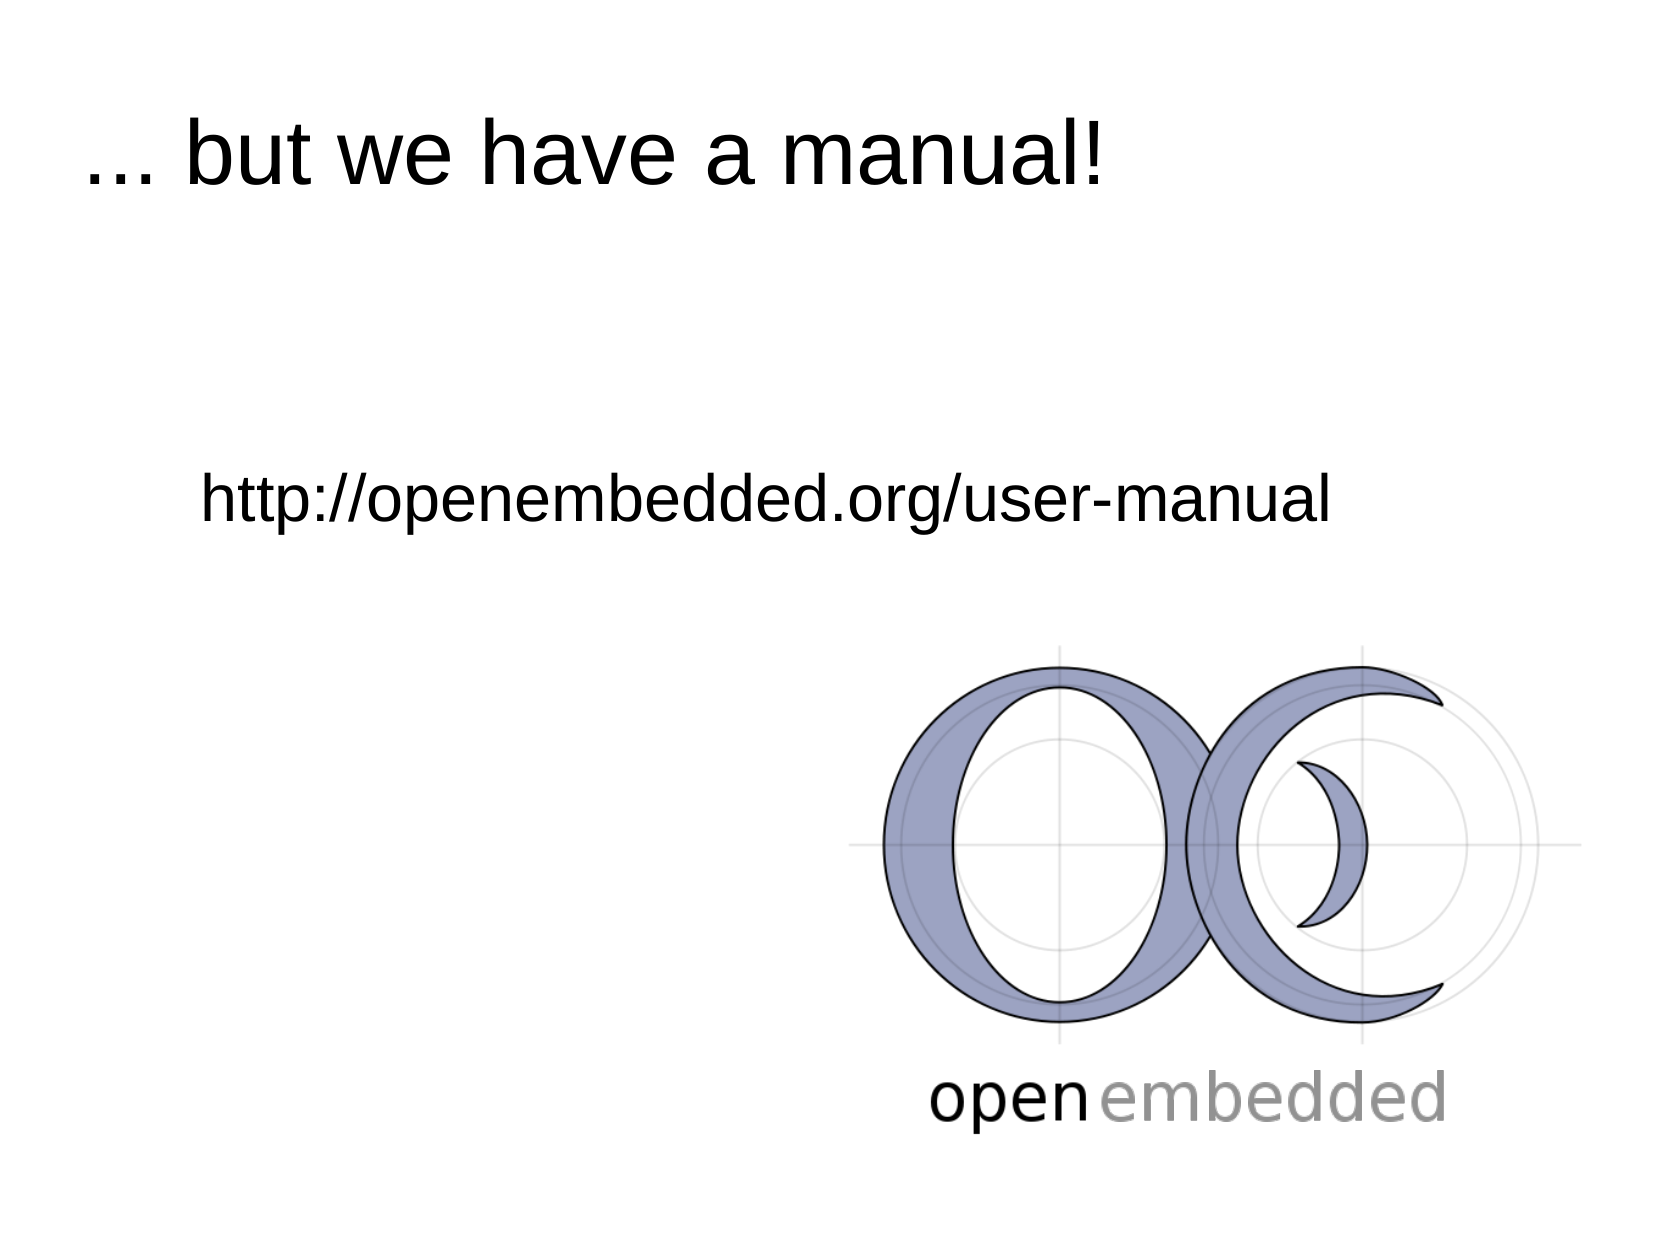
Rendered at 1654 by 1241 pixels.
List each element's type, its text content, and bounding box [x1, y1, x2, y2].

picture [820, 590, 1601, 1182]
list http://openembedded.org/user-manual [183, 460, 1371, 550]
title ... but we have a manual! [82, 49, 1571, 257]
